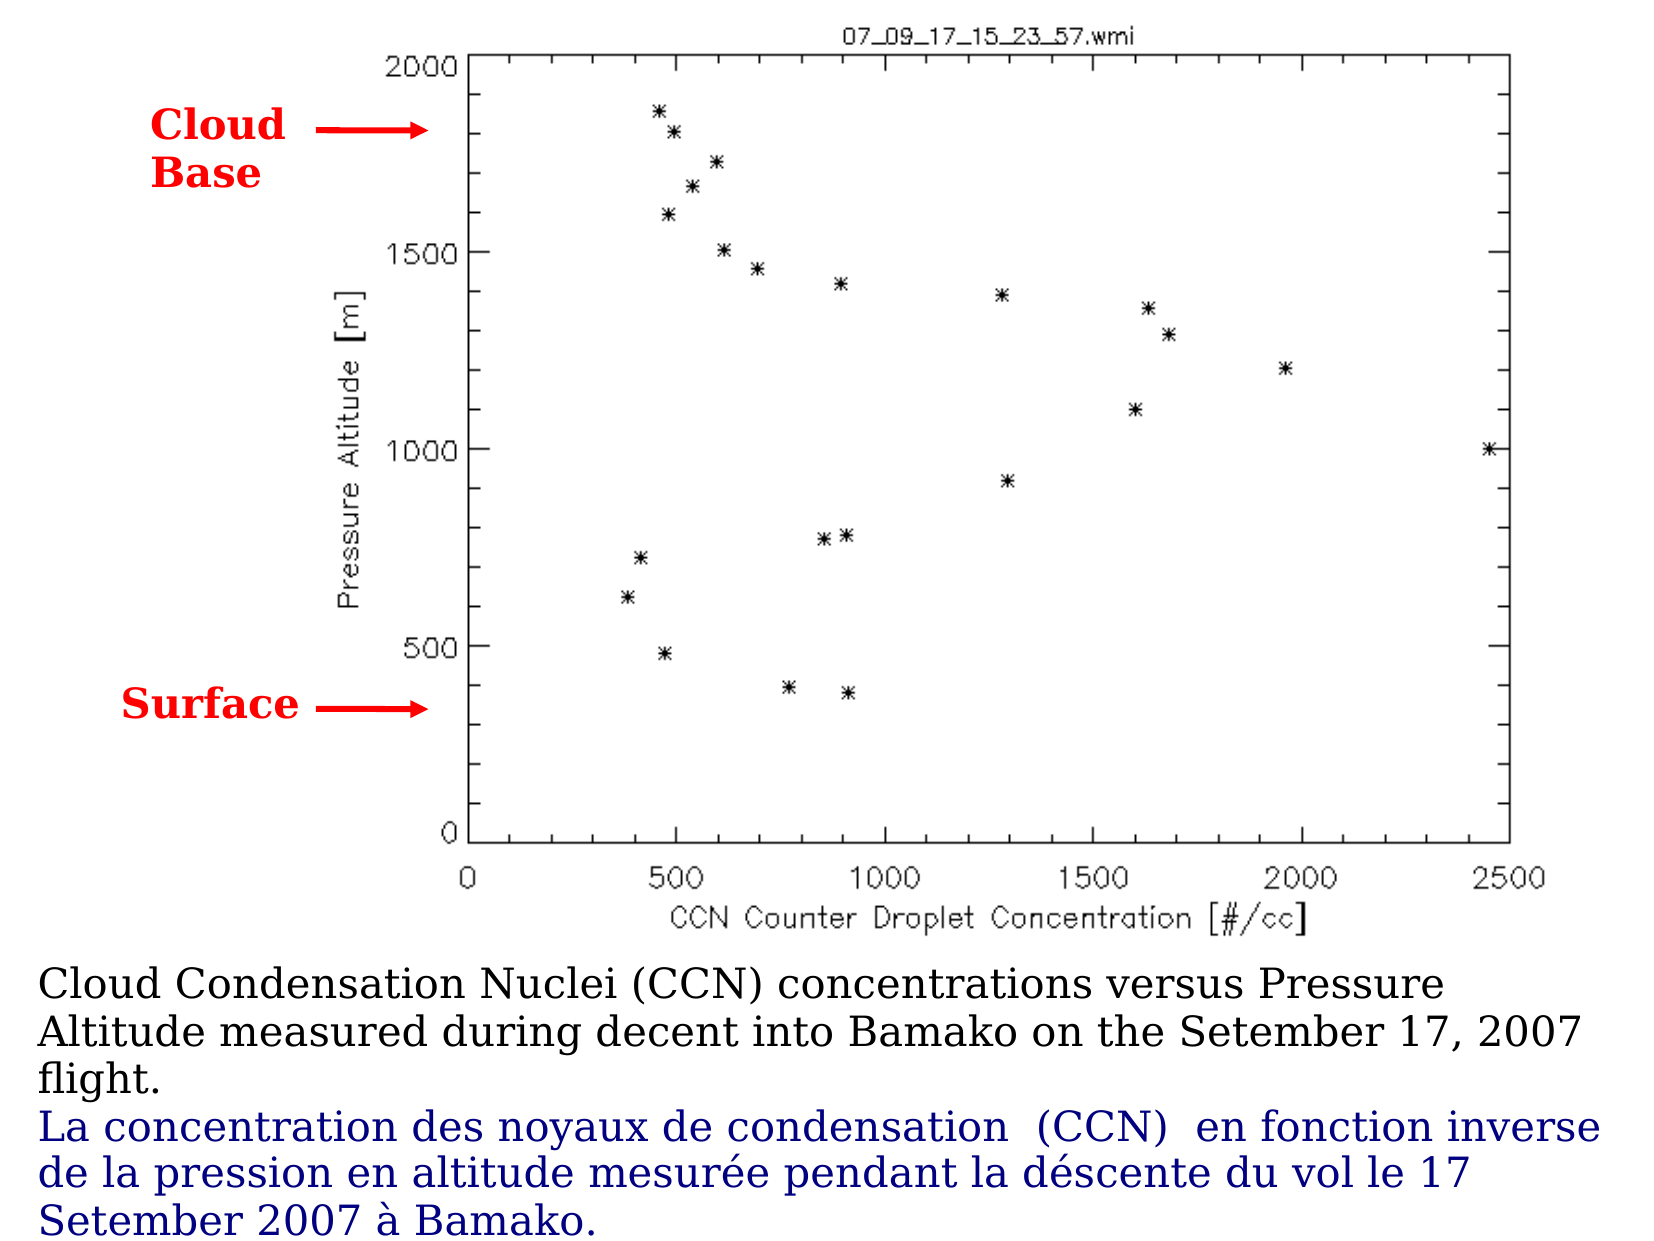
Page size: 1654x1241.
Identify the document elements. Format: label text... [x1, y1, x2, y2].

list Cloud Condensation Nuclei (CCN) concentrations versus Pressure Altitude measured during decent into Bamako on the Setember 17, 2007 flight. La concentration des noyaux de condensation (CCN) en fonction inverse de la pression en altitude mesurée pendant la déscente du vol le 17 Setember 2007 à Bamako. [37, 960, 1613, 1241]
text_box Cloud Base [37, 100, 338, 151]
picture [279, 0, 1576, 938]
text_box Surface [8, 679, 309, 729]
